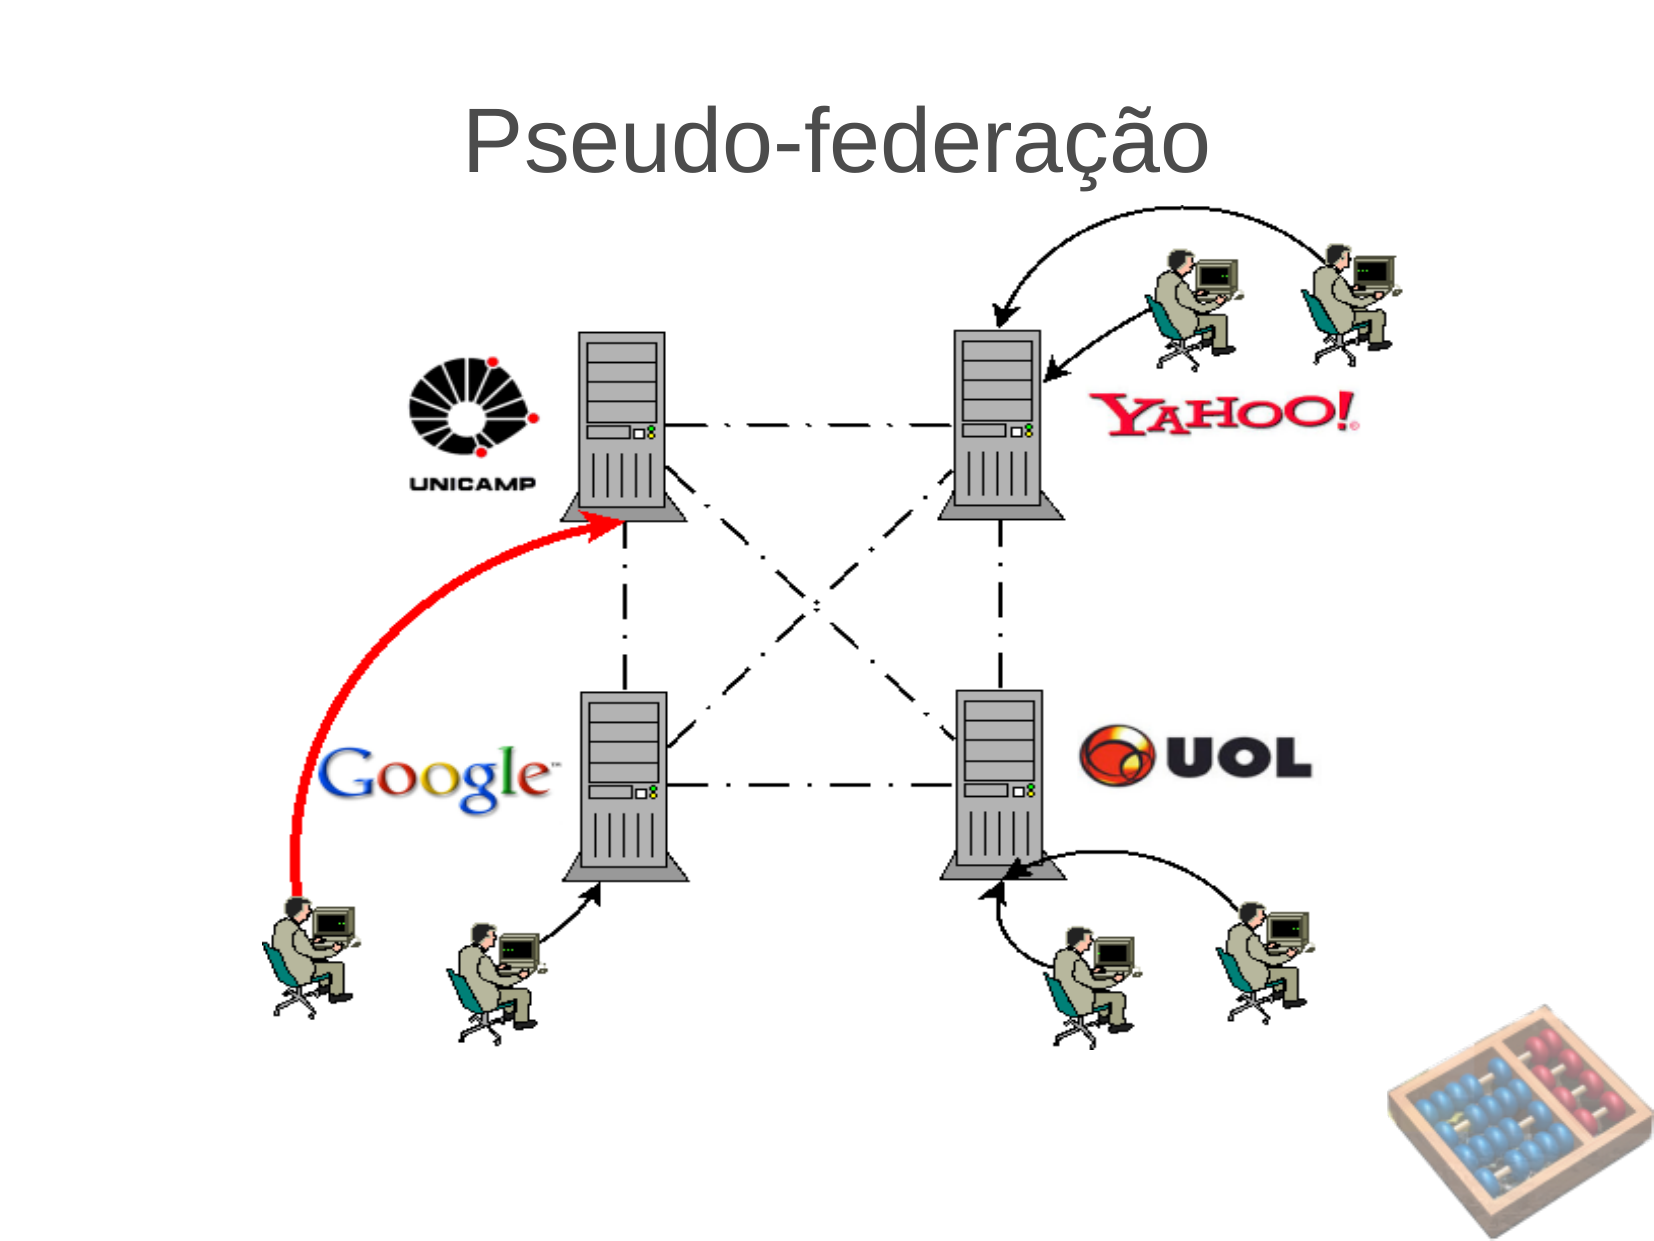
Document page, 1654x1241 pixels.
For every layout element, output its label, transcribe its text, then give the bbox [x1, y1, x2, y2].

title Pseudo-federação [75, 37, 1601, 245]
picture [262, 205, 1407, 1051]
